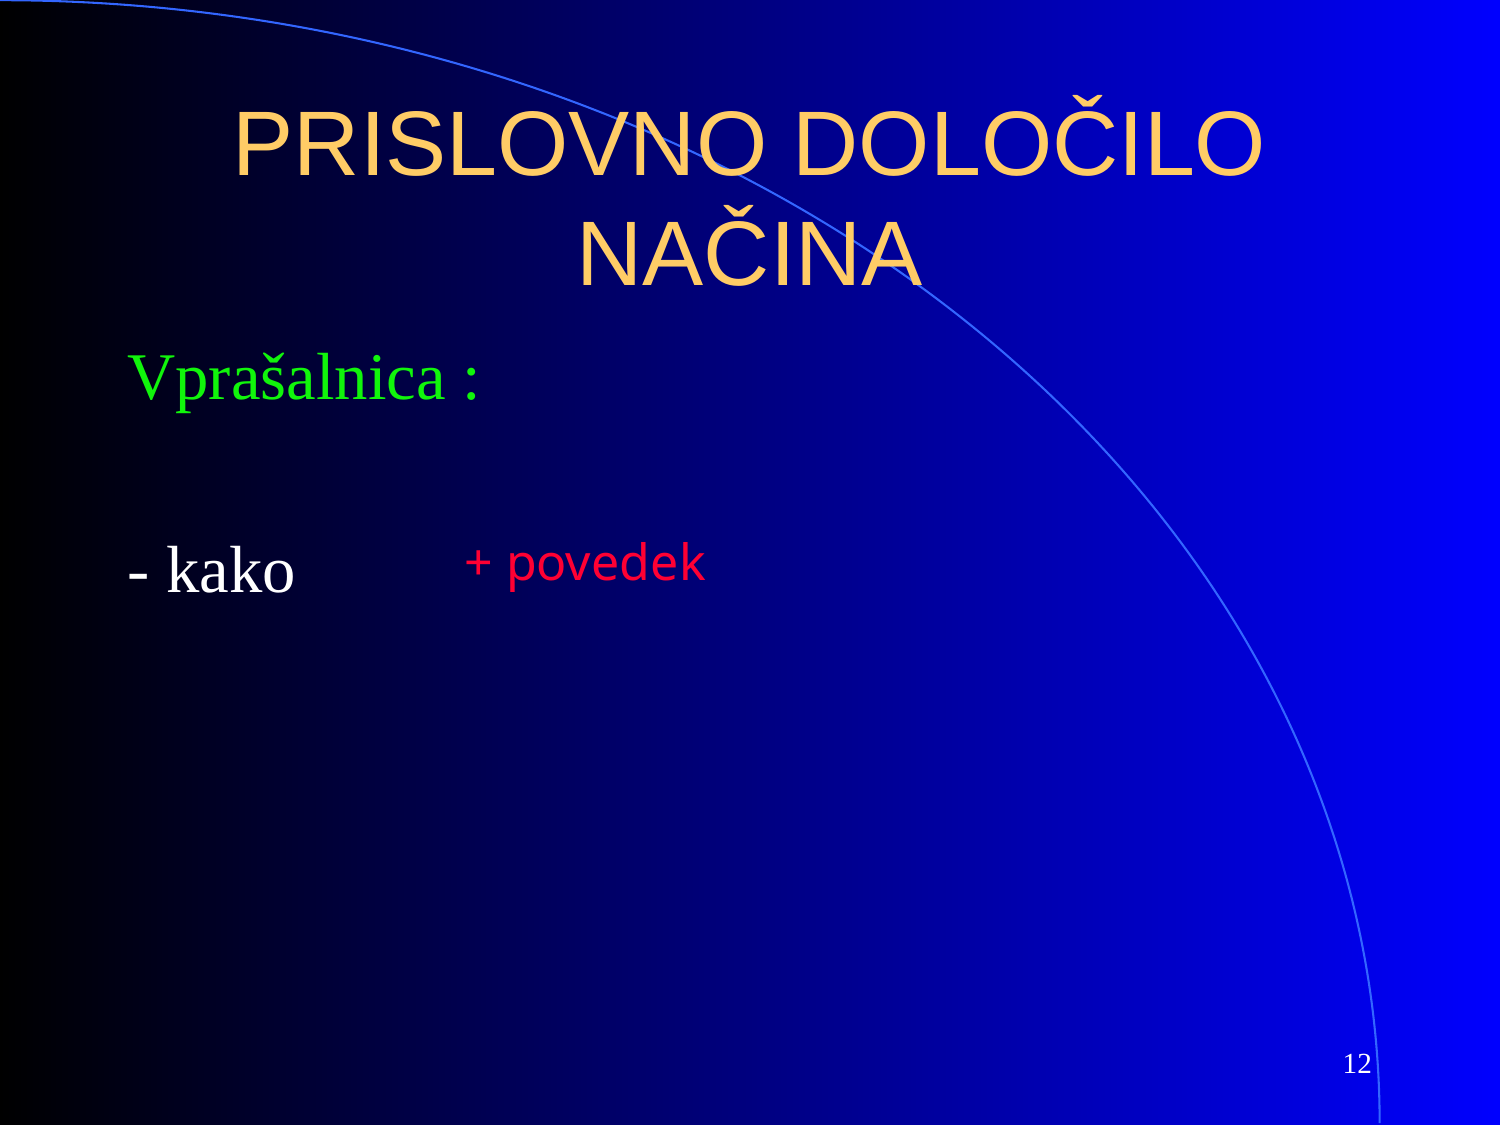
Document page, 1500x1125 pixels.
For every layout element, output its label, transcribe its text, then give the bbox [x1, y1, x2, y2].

text_box + povedek [412, 512, 758, 614]
title PRISLOVNO DOLOČILO NAČINA [112, 76, 1388, 312]
slide_number <number> [1074, 1024, 1388, 1100]
list Vprašalnica : - kako [112, 324, 1388, 979]
